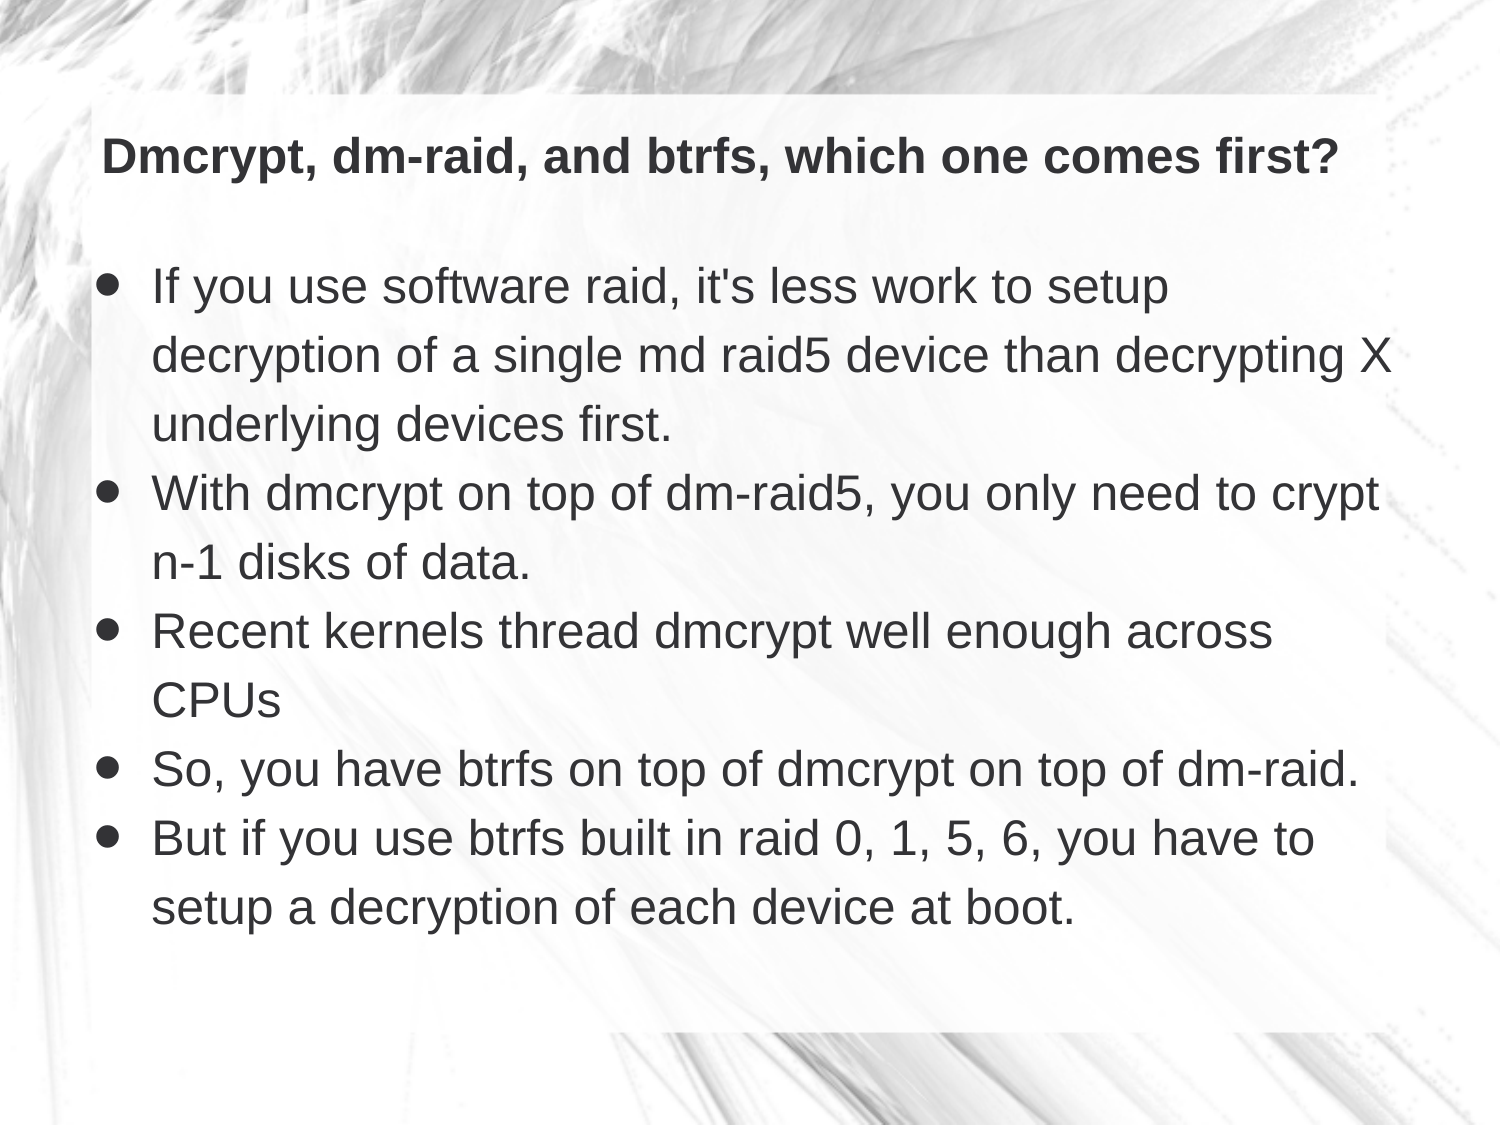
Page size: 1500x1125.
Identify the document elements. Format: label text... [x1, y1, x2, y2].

title Dmcrypt, dm-raid, and btrfs, which one comes first? [61, 108, 1412, 205]
list If you use software raid, it's less work to setup decryption of a single md raid5 device than decrypting X underlying devices first. With dmcrypt on top of dm-raid5, you only need to crypt n-1 disks of data. Recent kernels thread dmcrypt well enough across CPUs So, you have btrfs on top of dmcrypt on top of dm-raid. But if you use btrfs built in raid 0, 1, 5, 6, you have to setup a decryption of each device at boot. [61, 229, 1412, 1066]
picture [0, 0, 1500, 1125]
